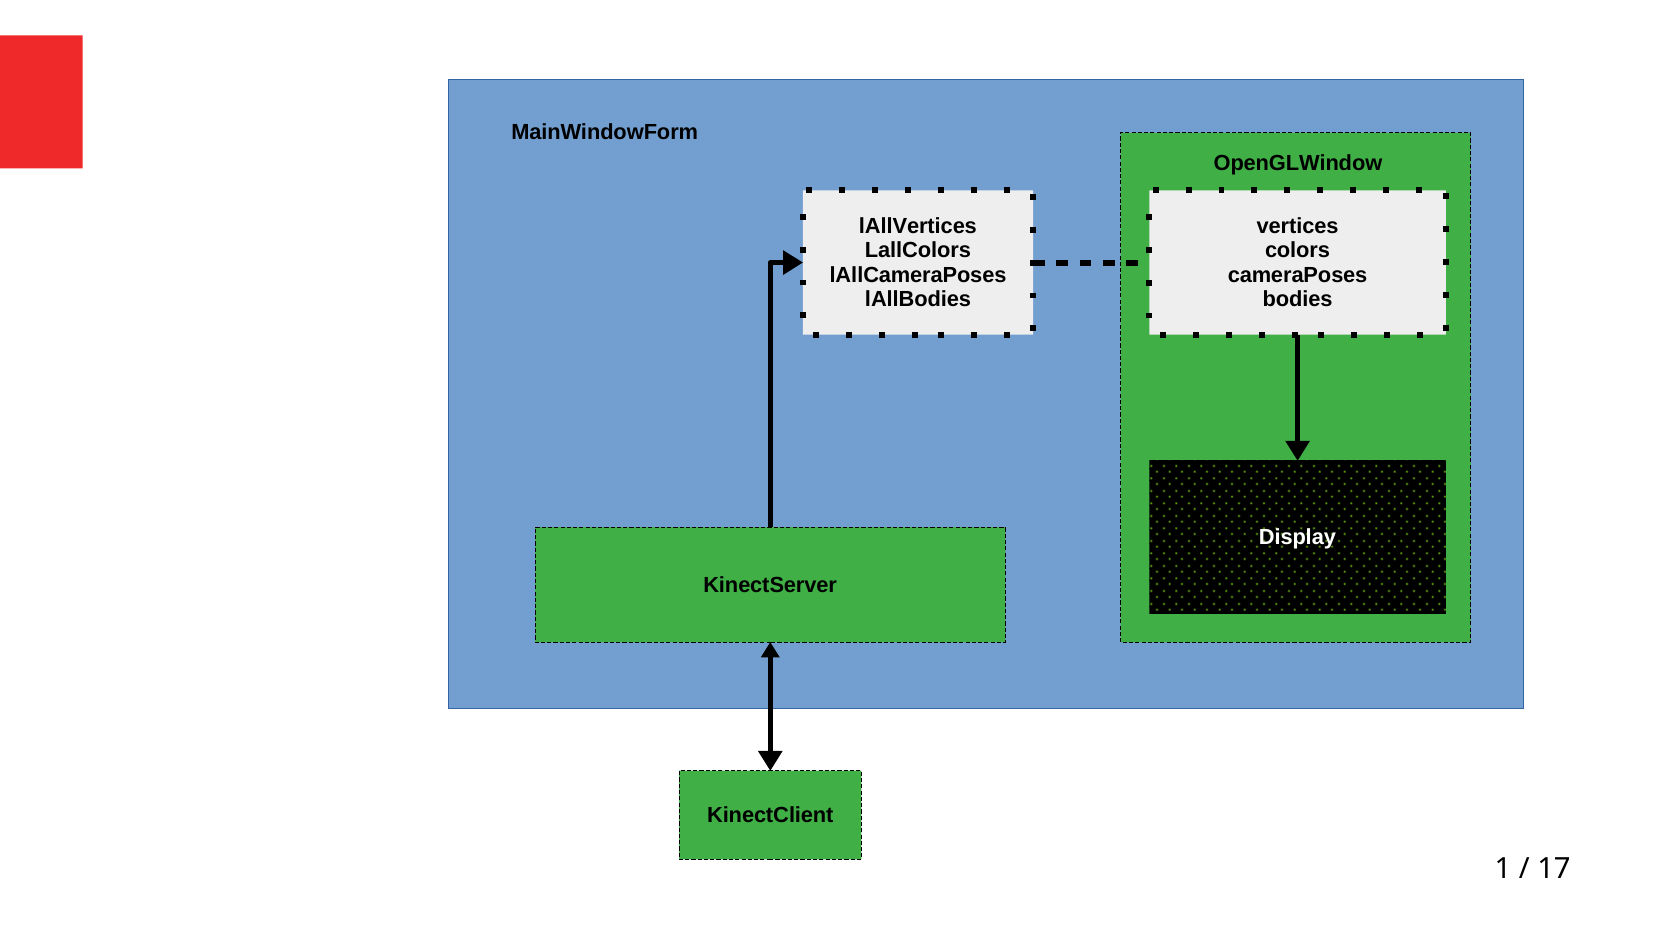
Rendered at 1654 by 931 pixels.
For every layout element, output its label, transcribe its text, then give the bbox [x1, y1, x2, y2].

text_box [448, 79, 1524, 709]
text_box Display [1149, 460, 1446, 614]
text_box KinectServer [535, 527, 1006, 643]
text_box KinectClient [679, 770, 862, 860]
text_box OpenGLWindow [1197, 150, 1399, 176]
text_box lAllVertices LallColors lAllCameraPoses lAllBodies [802, 190, 1034, 335]
text_box MainWindowForm [472, 119, 737, 169]
text_box vertices colors cameraPoses bodies [1149, 190, 1446, 335]
